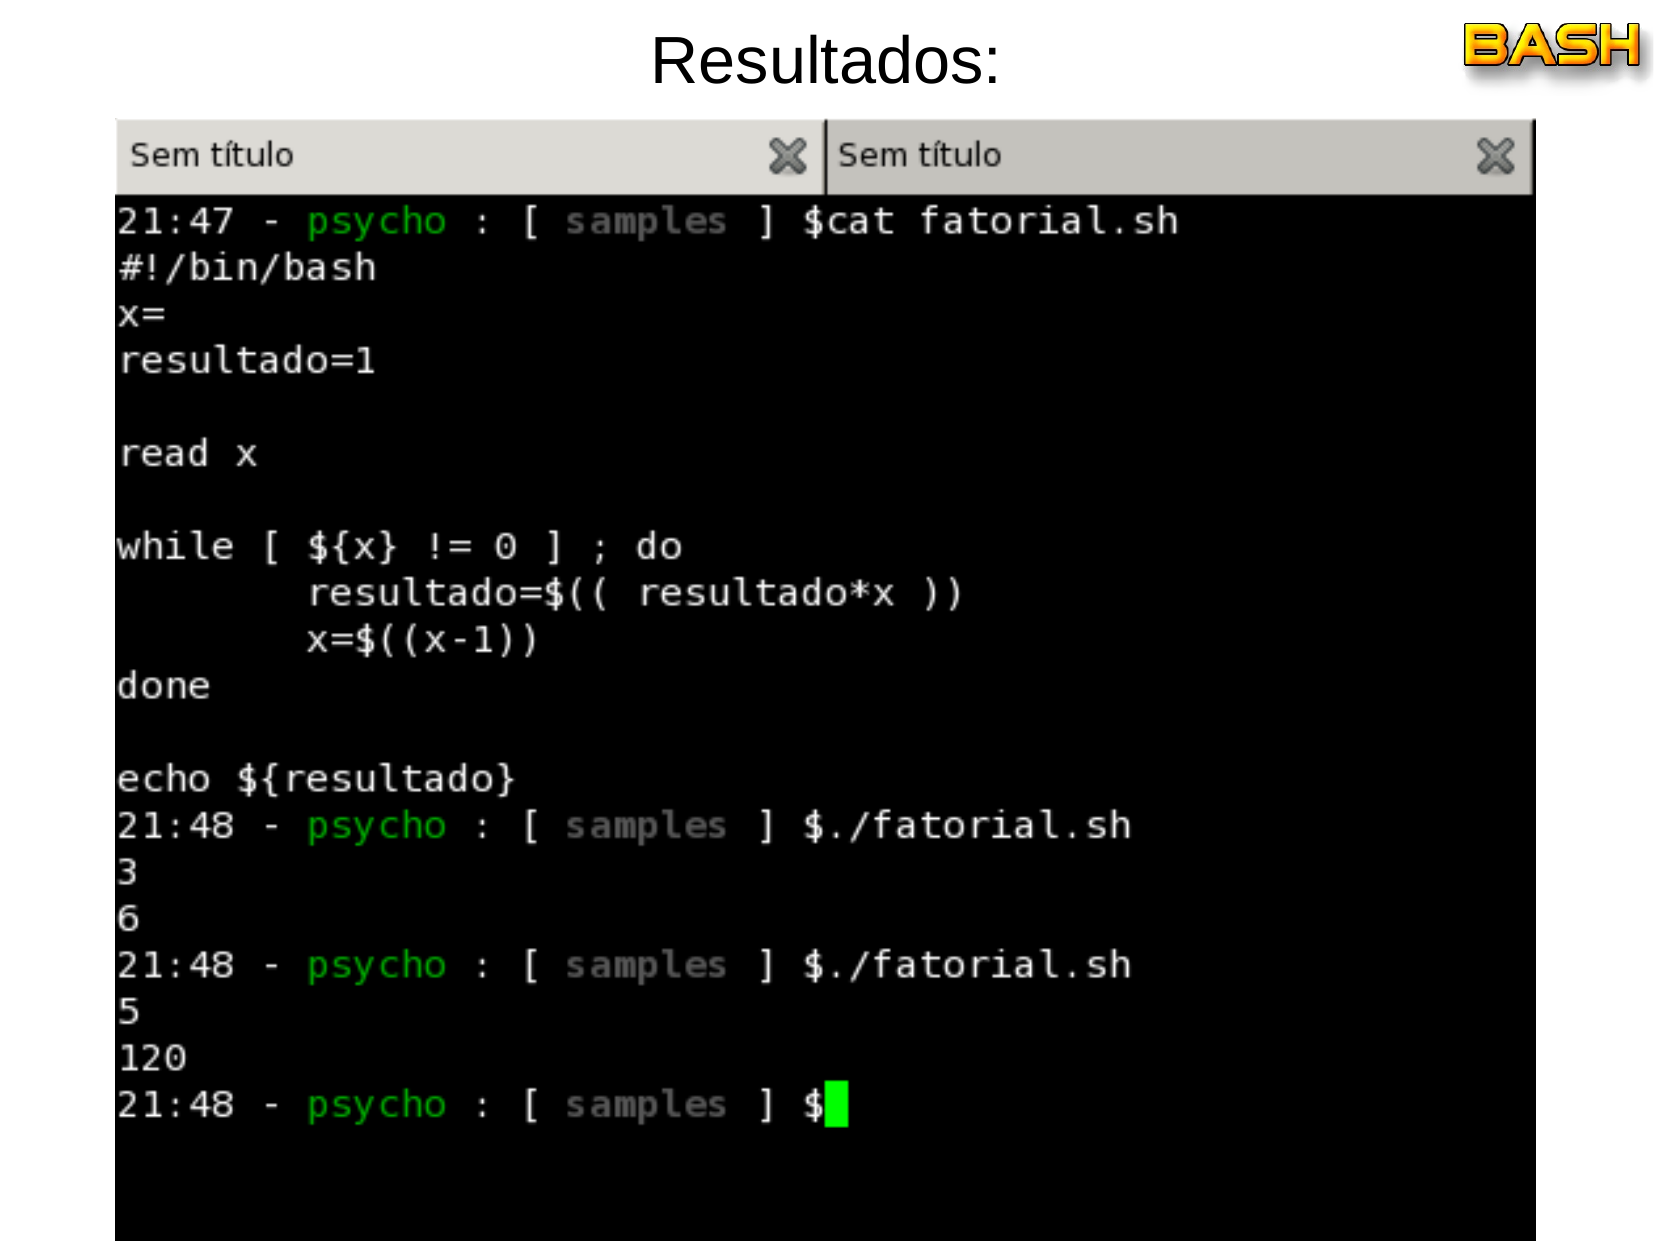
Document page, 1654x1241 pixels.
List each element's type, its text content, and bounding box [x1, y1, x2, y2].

picture [1450, 0, 1654, 96]
picture [115, 118, 1536, 1241]
title Resultados: [82, 22, 1571, 98]
